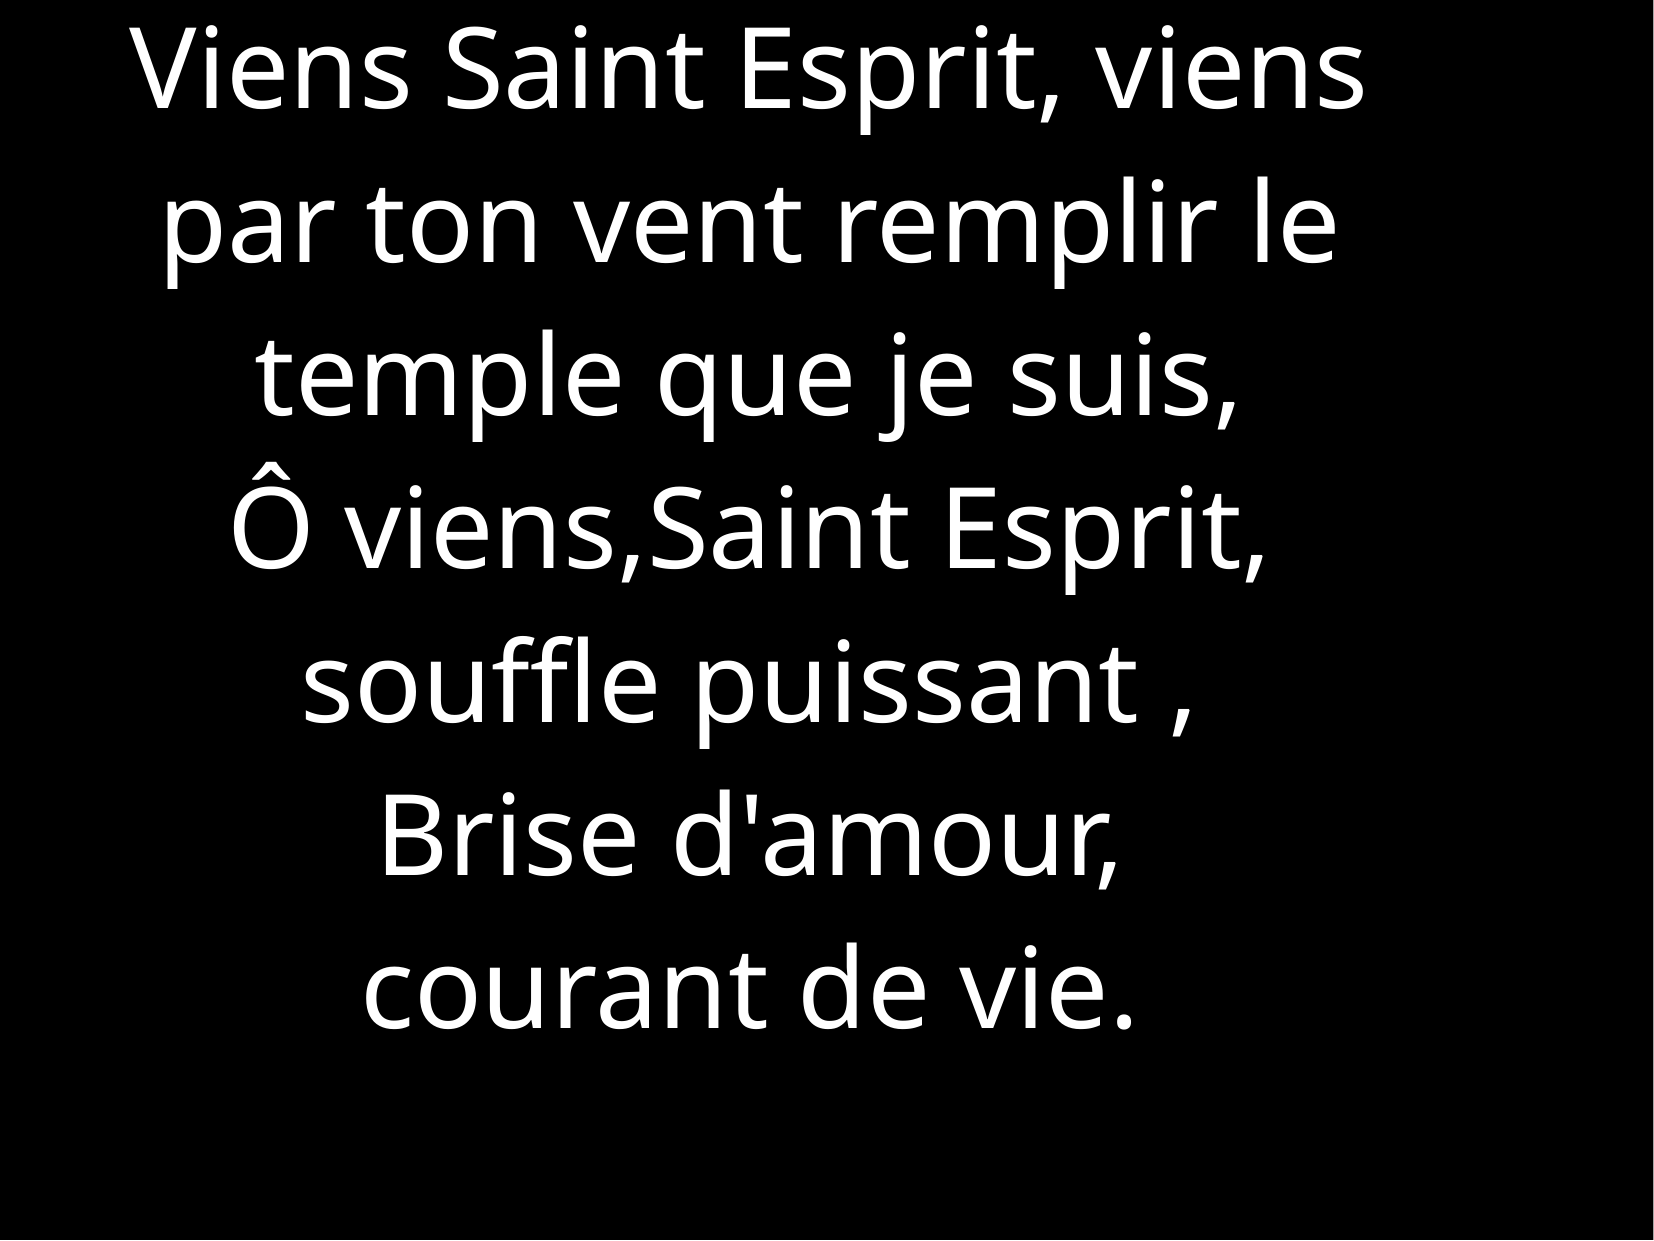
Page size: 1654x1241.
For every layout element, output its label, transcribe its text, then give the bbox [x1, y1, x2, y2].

subtitle Viens Saint Esprit, viens par ton vent remplir le temple que je suis, Ô viens,Saint Esprit, souffle puissant , Brise d'amour, courant de vie. [75, 0, 1425, 1229]
